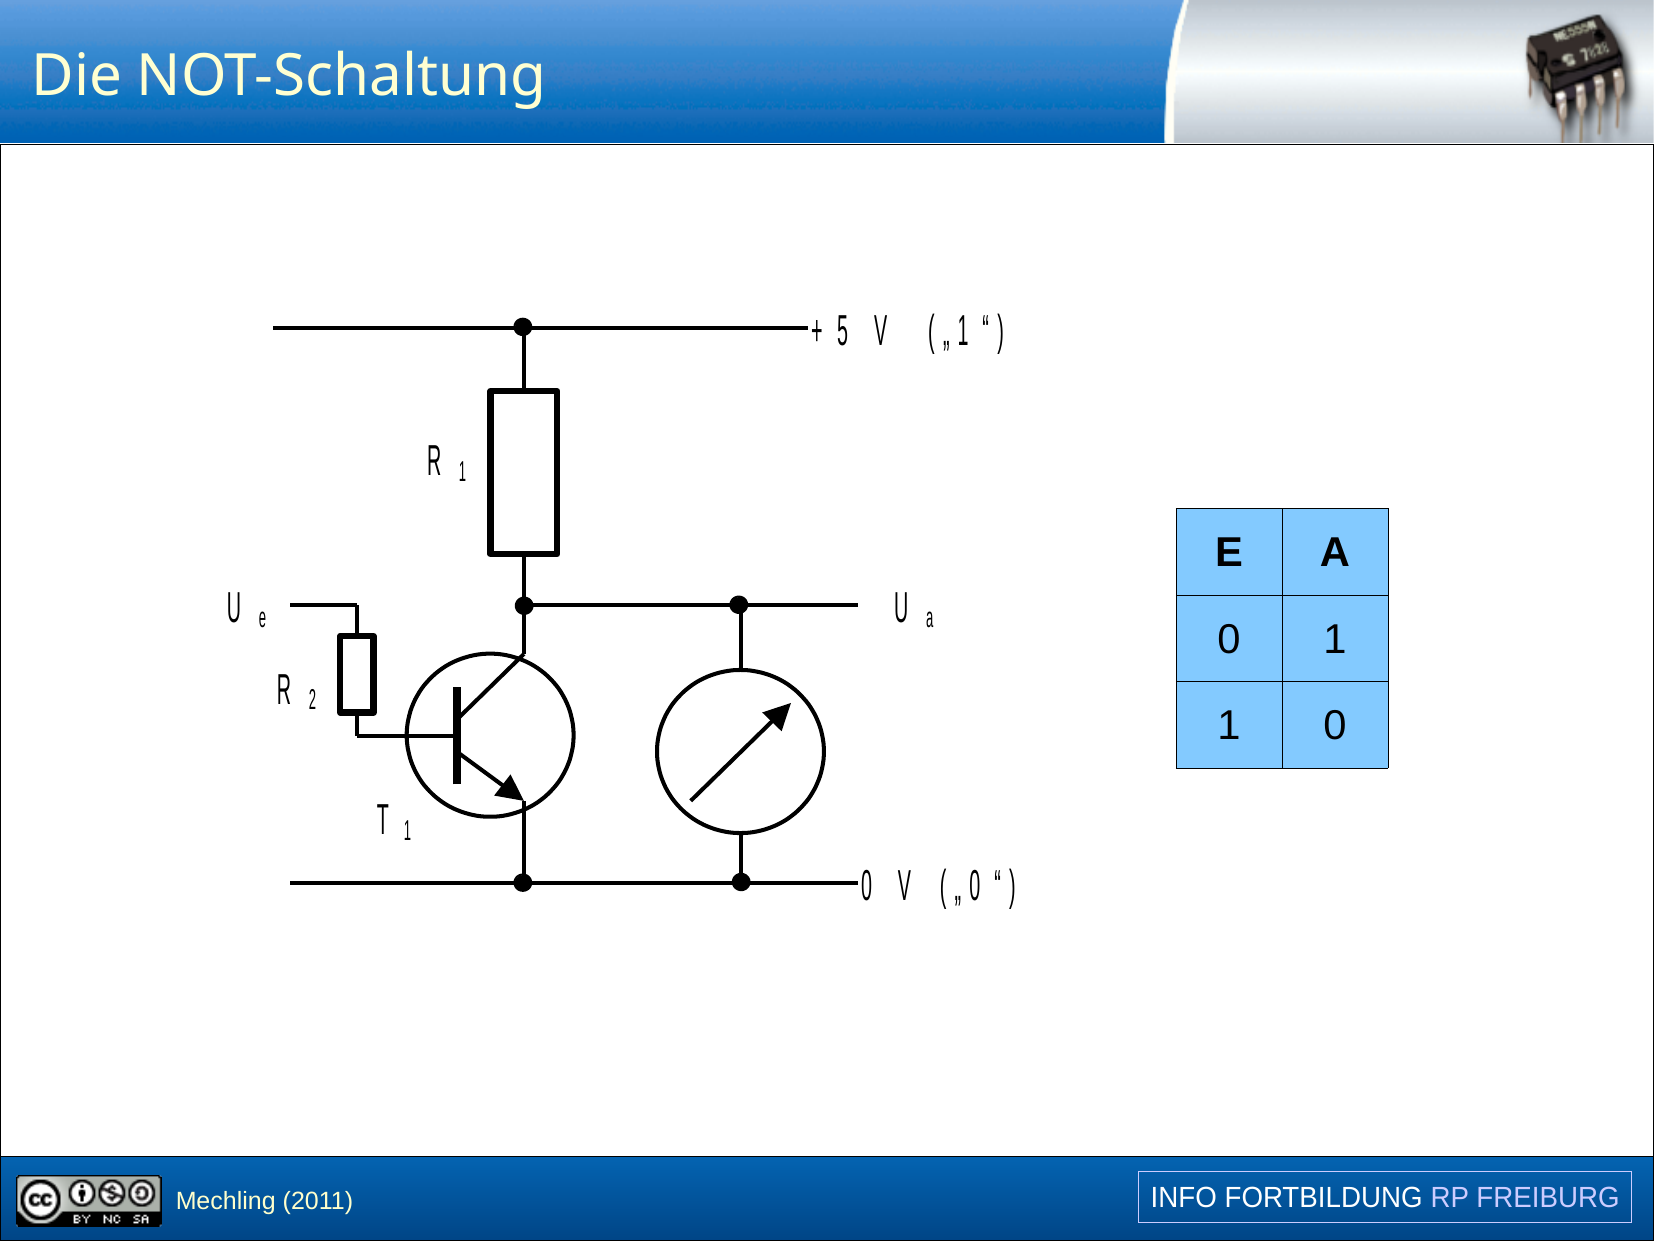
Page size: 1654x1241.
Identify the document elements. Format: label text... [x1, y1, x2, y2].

table_cell 0 [1177, 596, 1282, 681]
table_cell 1 [1177, 682, 1282, 768]
table_cell 0 [1283, 682, 1388, 768]
table_header A [1283, 509, 1388, 595]
table_header E [1177, 509, 1282, 595]
picture [206, 295, 1093, 931]
table_cell 1 [1283, 596, 1388, 681]
picture [16, 1175, 162, 1227]
title Die NOT-Schaltung [31, 34, 1151, 112]
picture [0, 0, 1654, 143]
